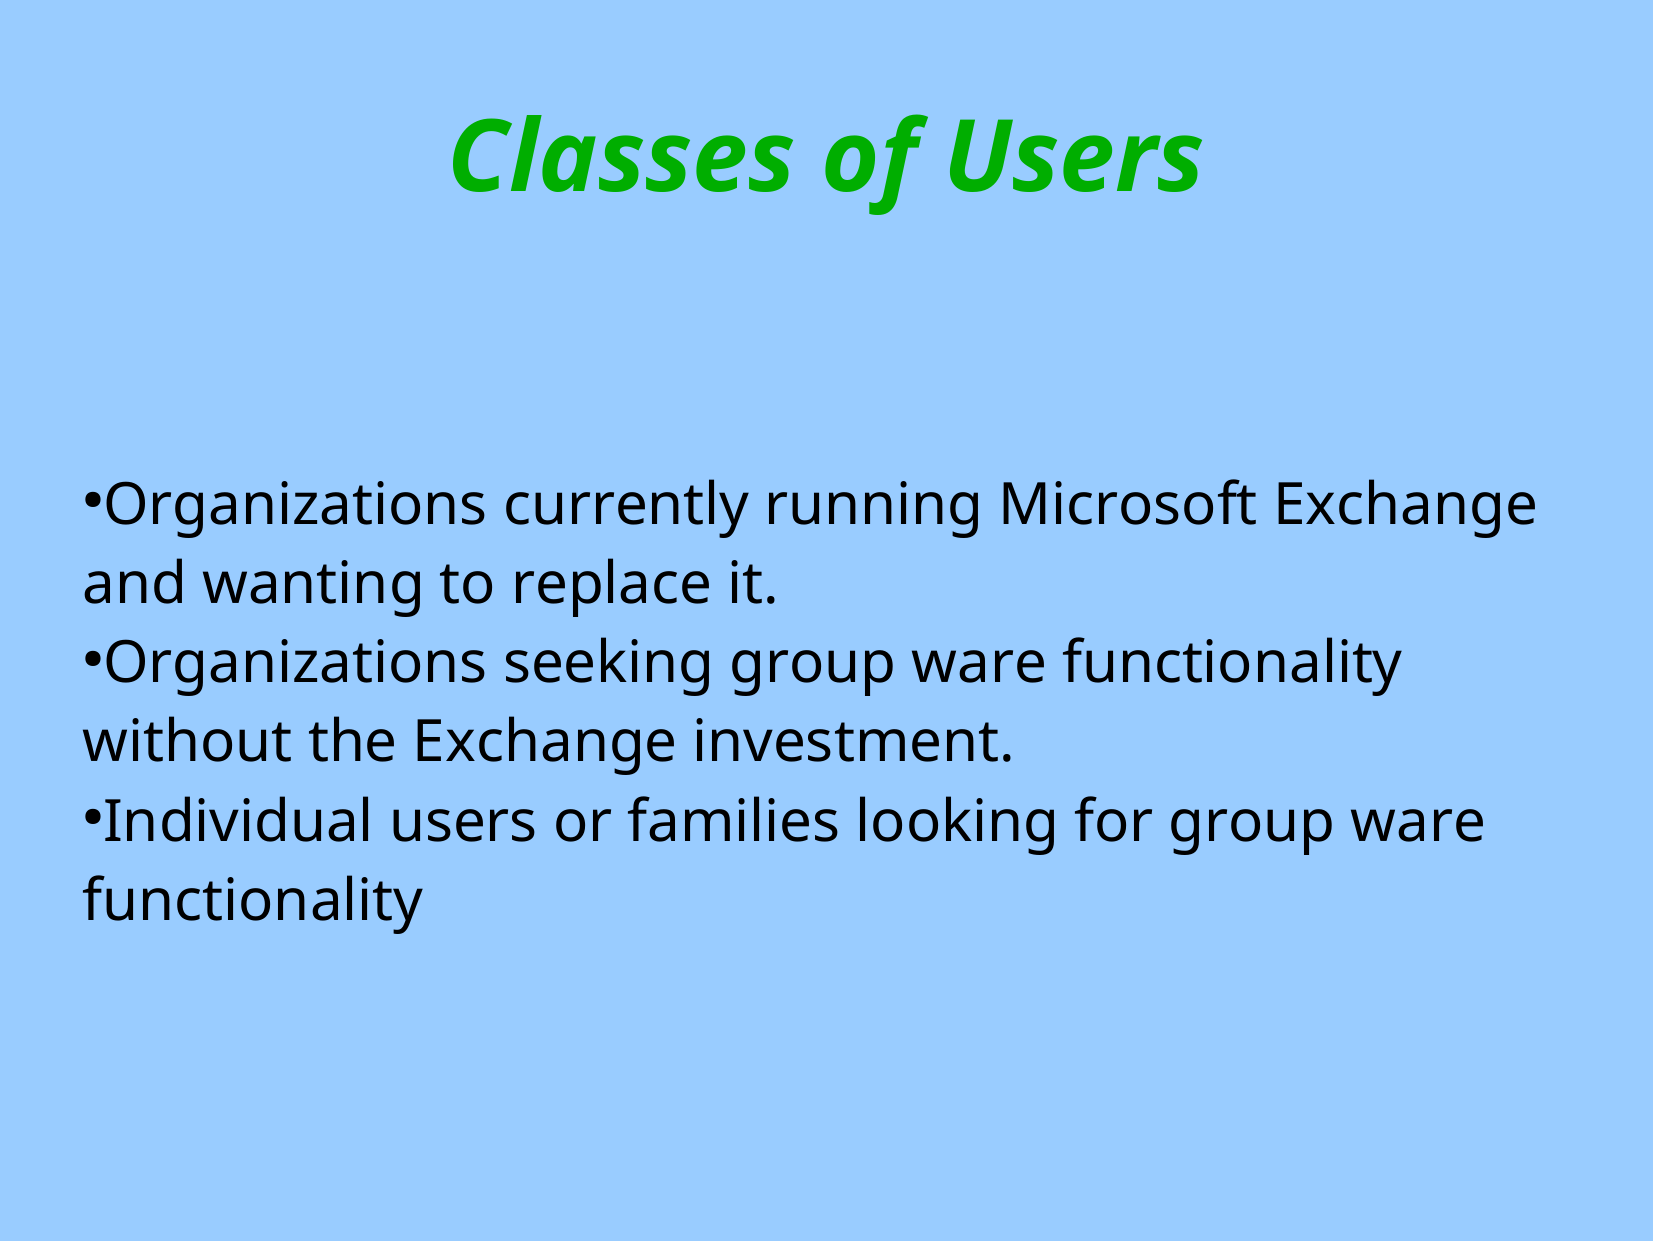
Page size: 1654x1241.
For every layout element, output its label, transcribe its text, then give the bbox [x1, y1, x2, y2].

subtitle Organizations currently running Microsoft Exchange and wanting to replace it. Organizations seeking group ware functionality without the Exchange investment. Individual users or families looking for group ware functionality [82, 290, 1571, 1109]
title Classes of Users [82, 49, 1571, 257]
